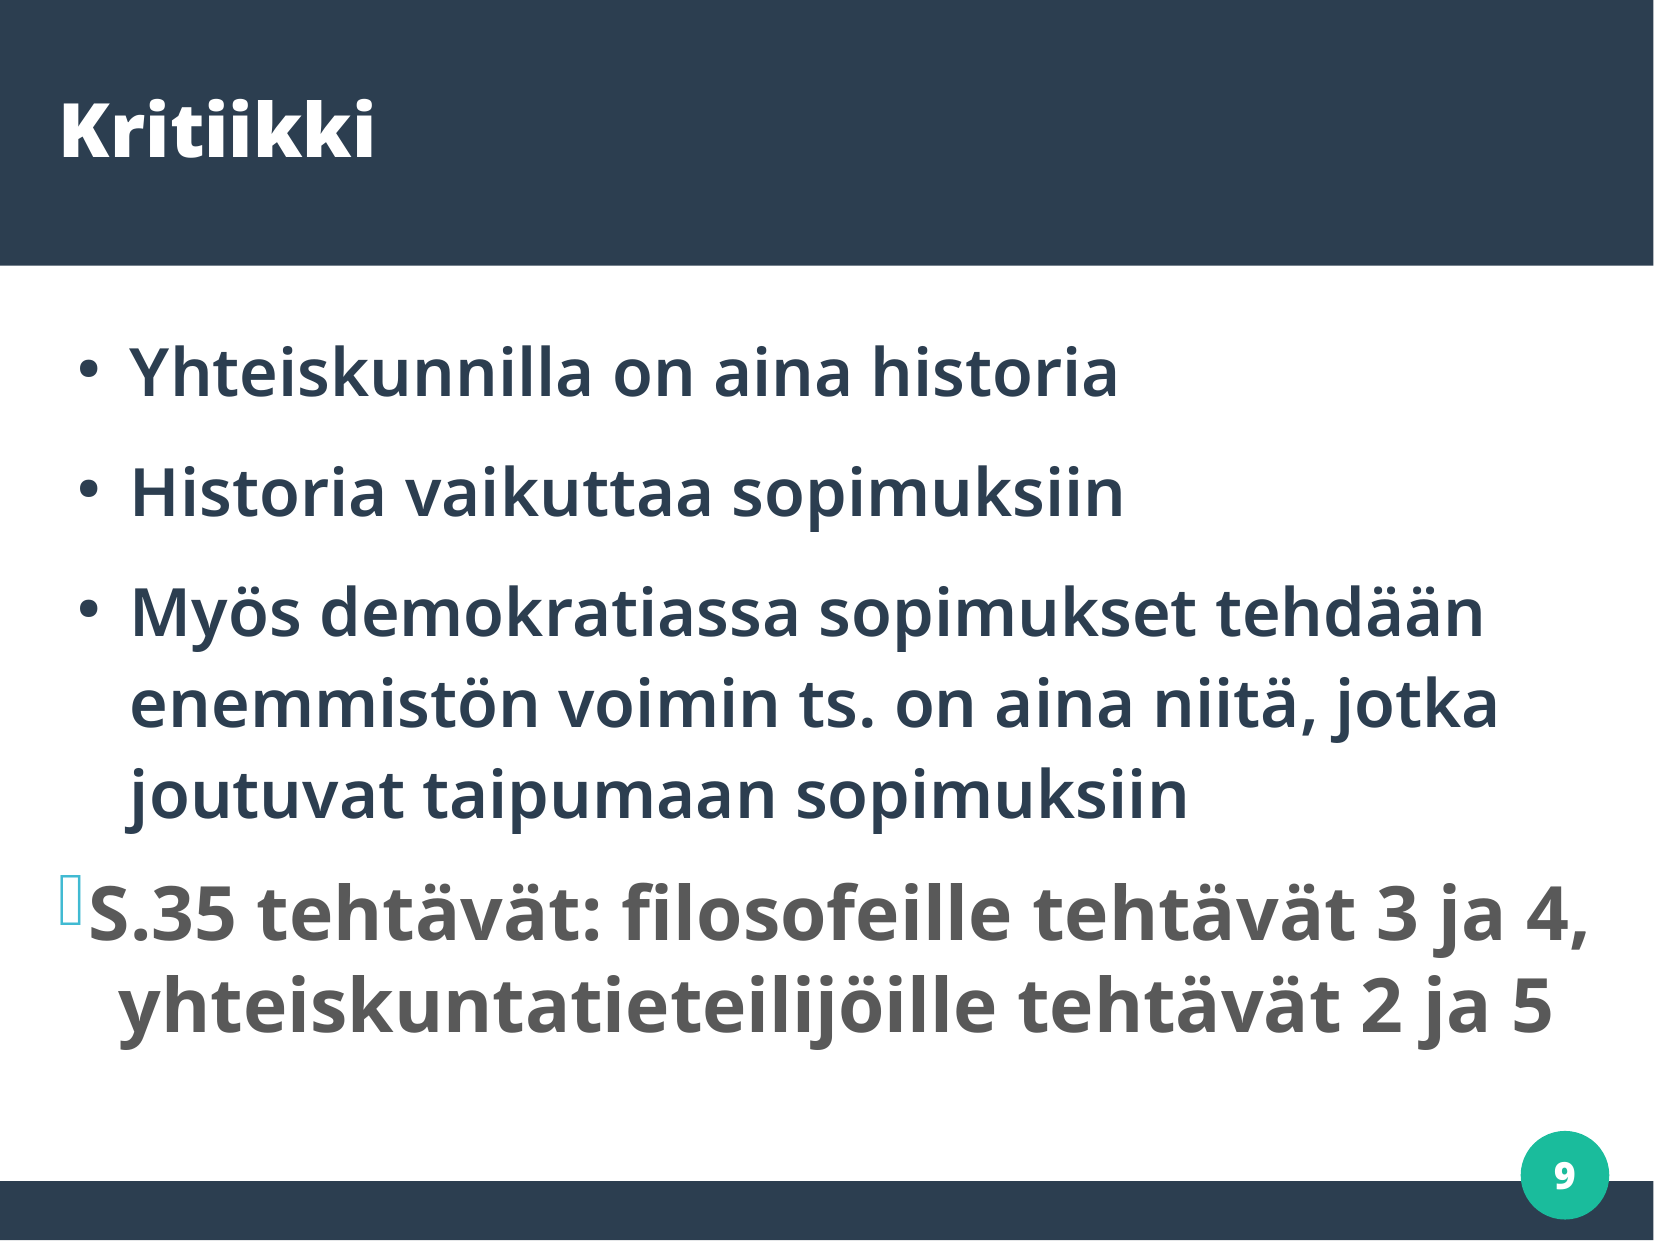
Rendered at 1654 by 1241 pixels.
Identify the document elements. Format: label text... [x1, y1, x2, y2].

list Yhteiskunnilla on aina historia Historia vaikuttaa sopimuksiin Myös demokratiassa sopimukset tehdään enemmistön voimin ts. on aina niitä, jotka joutuvat taipumaan sopimuksiin S.35 tehtävät: filosofeille tehtävät 3 ja 4, yhteiskuntatieteilijöille tehtävät 2 ja 5 [59, 324, 1595, 1152]
title Kritiikki [59, 49, 1595, 207]
